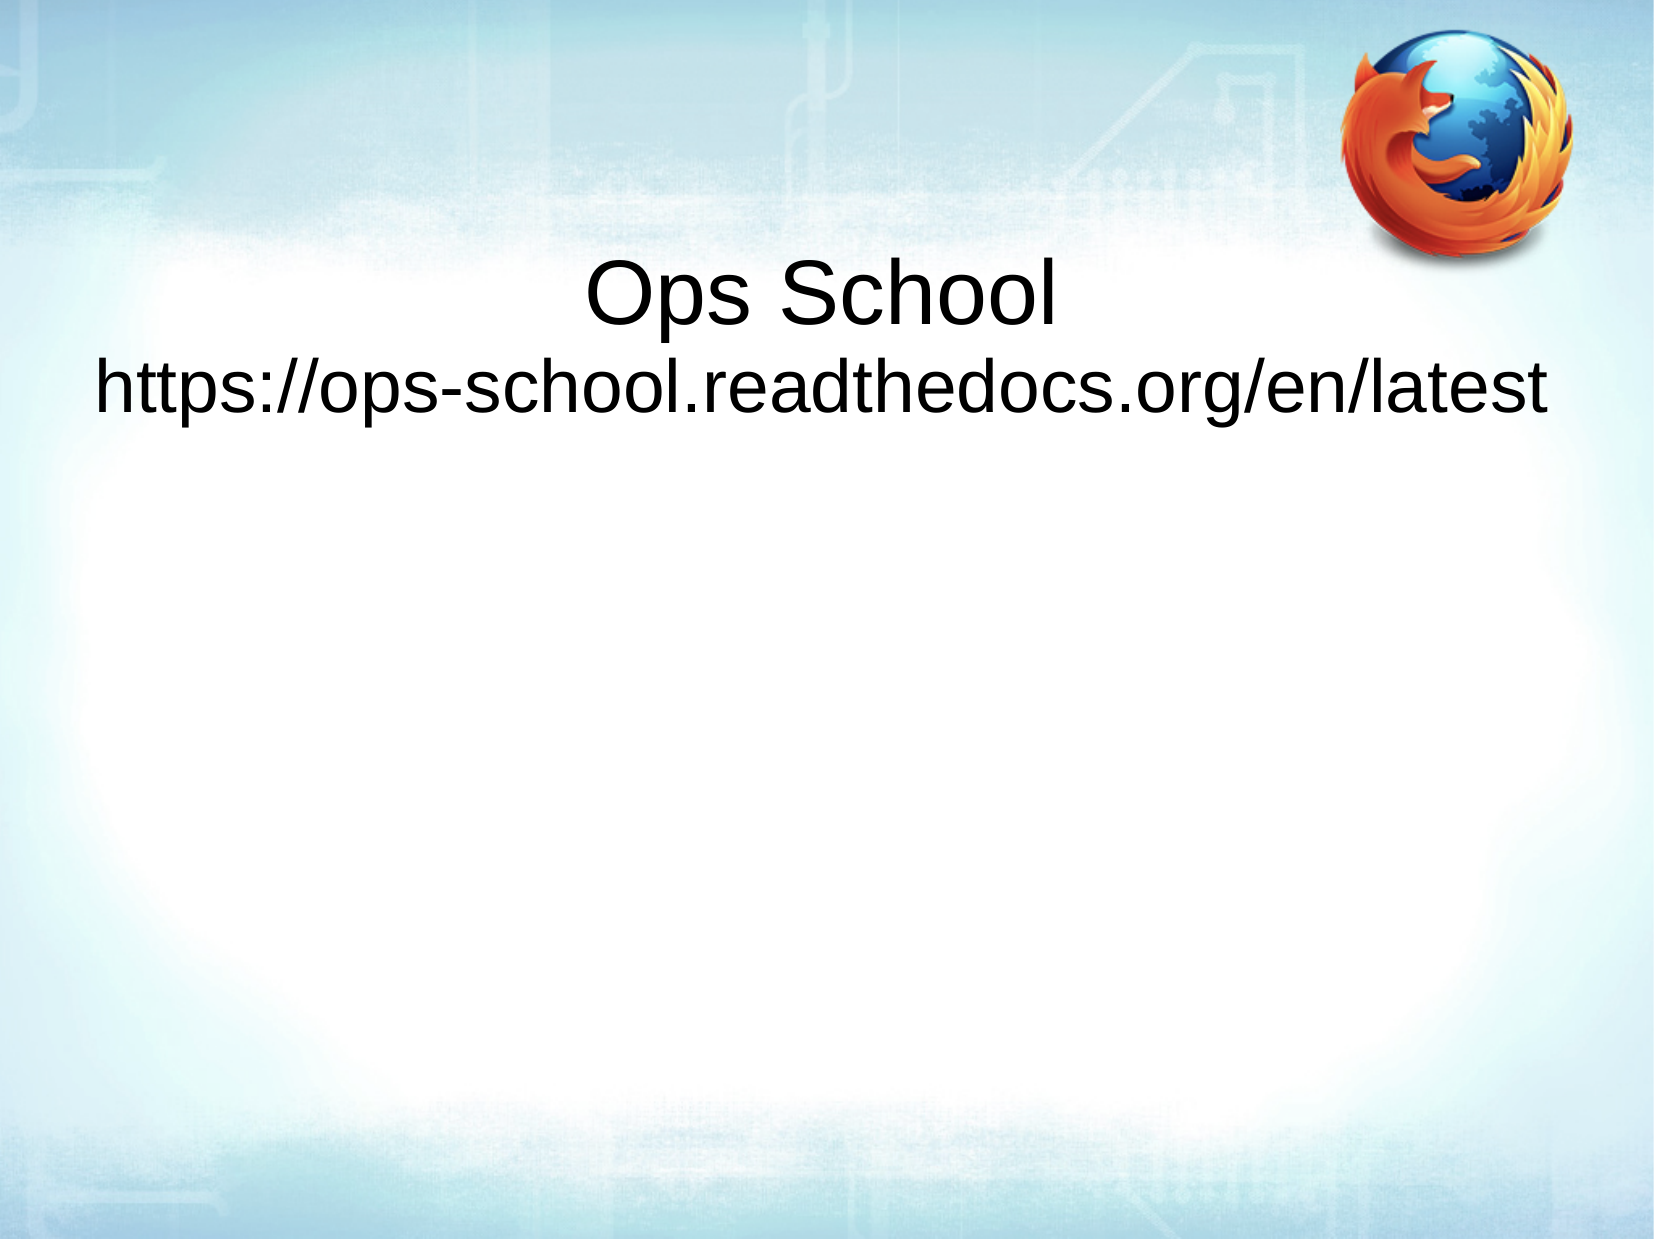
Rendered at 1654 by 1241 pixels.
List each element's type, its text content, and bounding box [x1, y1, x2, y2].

title Ops School https://ops-school.readthedocs.org/en/latest [13, 246, 1630, 1149]
picture [0, 0, 1654, 1239]
